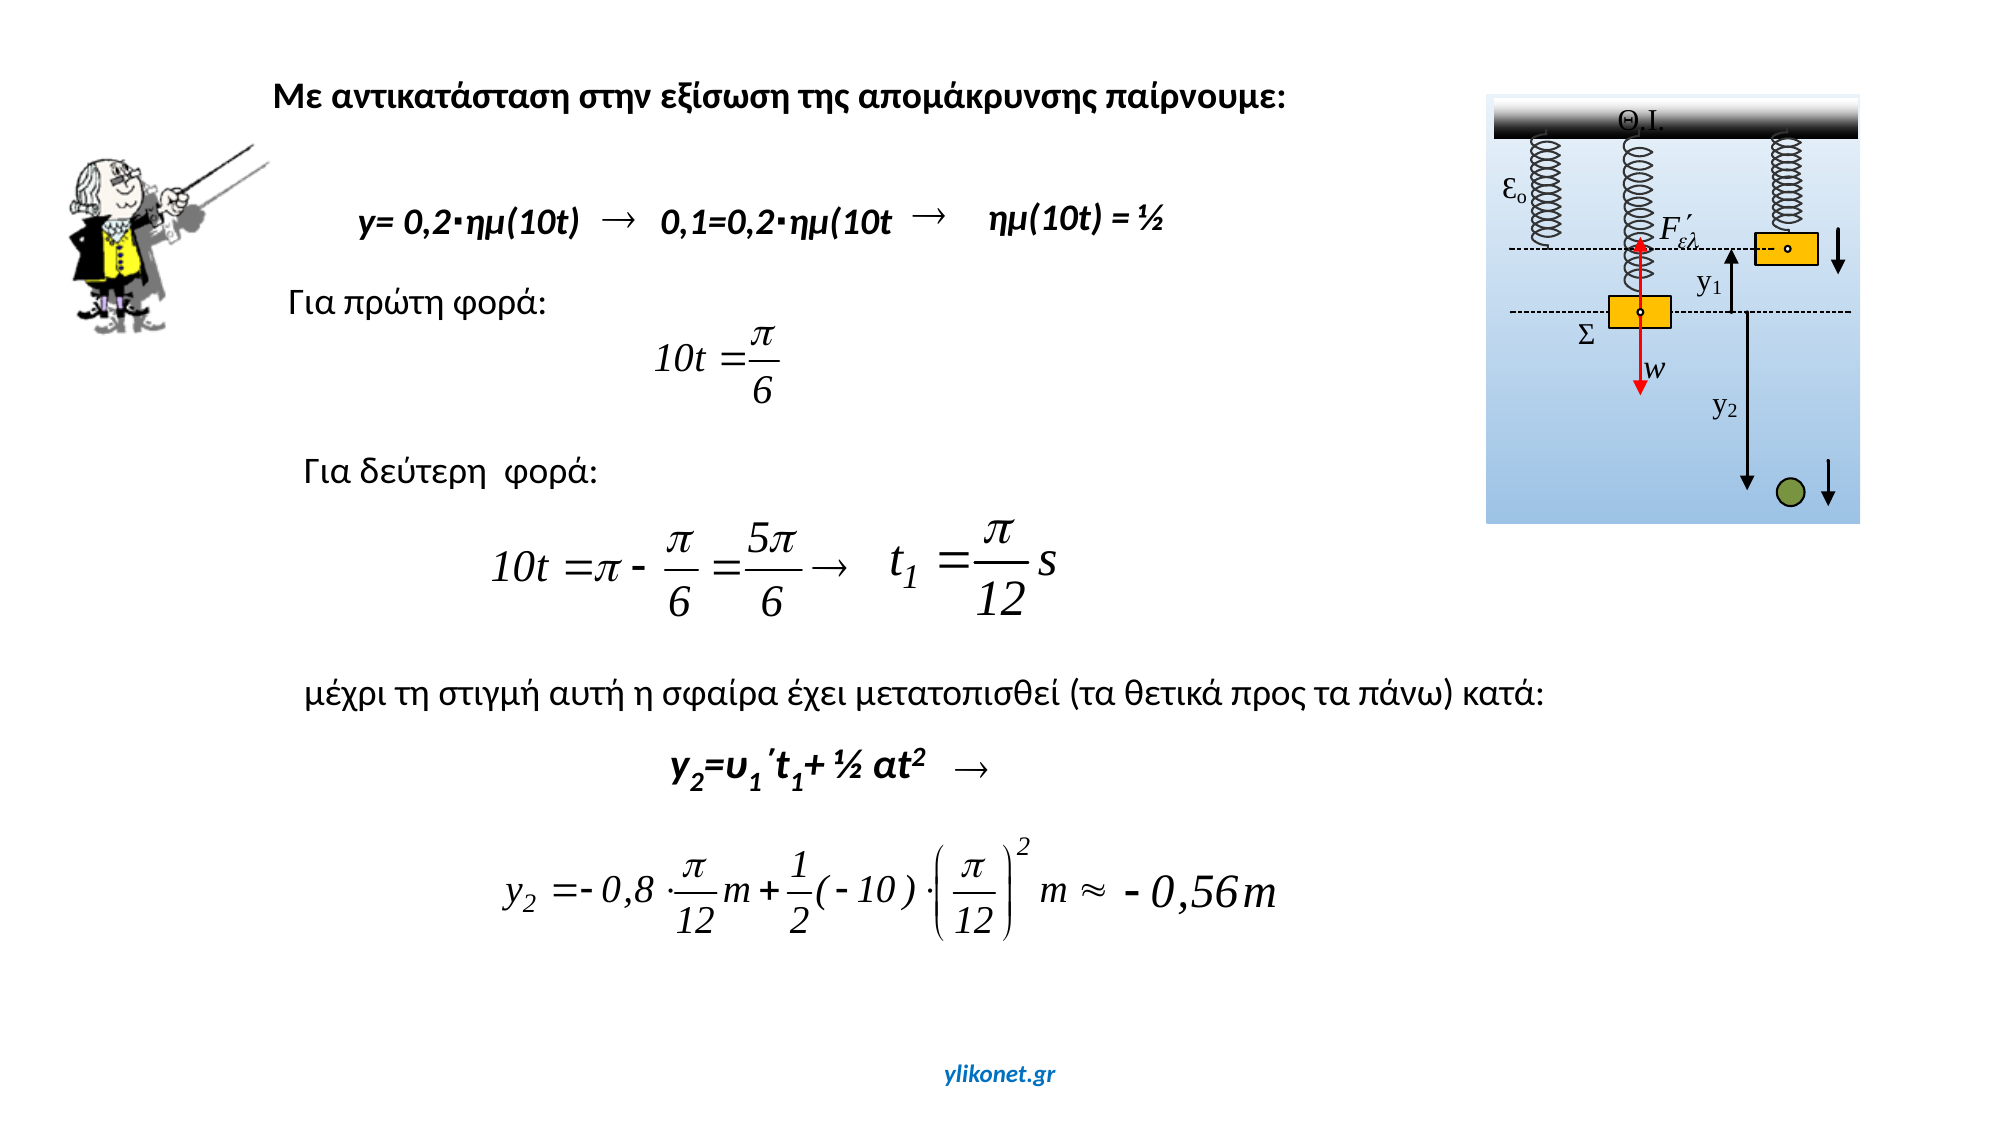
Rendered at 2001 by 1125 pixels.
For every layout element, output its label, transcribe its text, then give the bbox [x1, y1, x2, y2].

text_box 0,1=0,2∙ημ(10t [645, 189, 933, 249]
chart [973, 754, 1003, 793]
text_box y= 0,2∙ημ(10t) [343, 190, 649, 250]
text_box μέχρι τη στιγμή αυτή η σφαίρα έχει μετατοπισθεί (τα θετικά προς τα πάνω) κατά: [289, 661, 1630, 721]
text_box Για δεύτερη φορά: [289, 438, 649, 499]
chart [649, 306, 788, 413]
chart [495, 827, 1107, 949]
chart [1117, 863, 1285, 924]
chart [883, 494, 1069, 627]
text_box ylikonet.gr [683, 1042, 1317, 1103]
chart [596, 204, 645, 244]
text_box y2=υ1΄t1+ ½ αt2 [655, 730, 973, 804]
chart [906, 200, 960, 239]
chart [1486, 94, 1861, 524]
text_box ημ(10t) = ½ [973, 185, 1210, 245]
chart [485, 509, 864, 627]
text_box Με αντικατάσταση στην εξίσωση της απομάκρυνσης παίρνουμε: [258, 63, 1317, 123]
text_box Για πρώτη φορά: [273, 269, 634, 330]
picture [56, 139, 258, 332]
